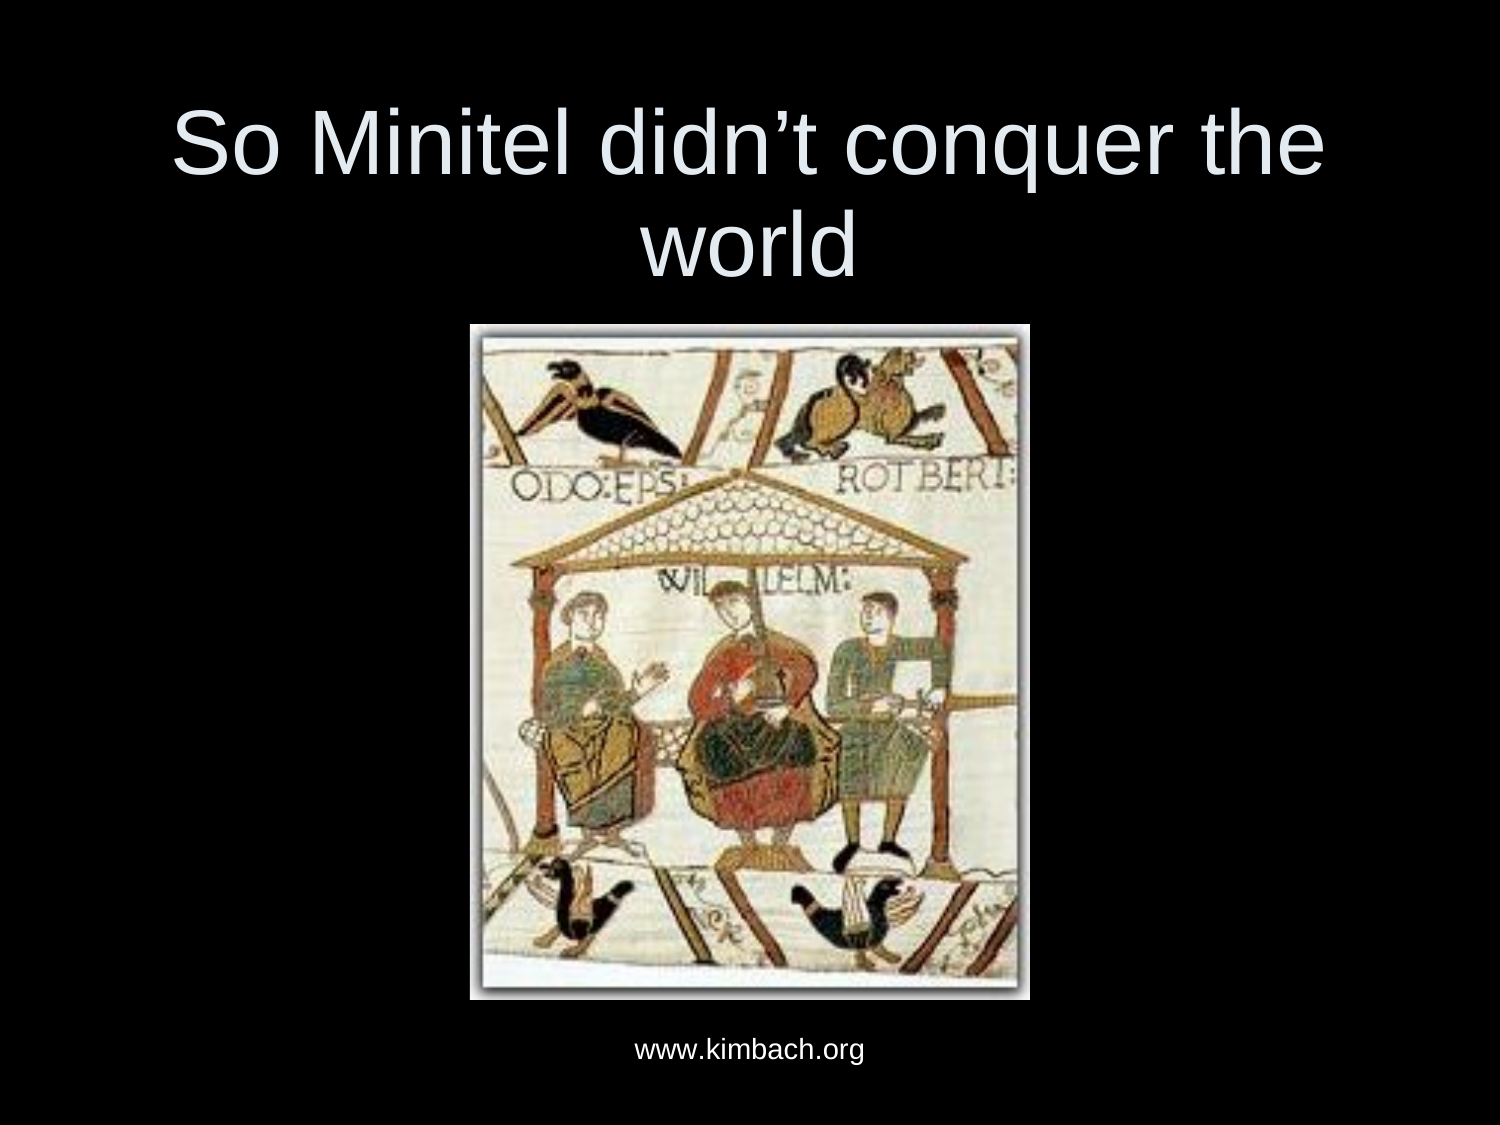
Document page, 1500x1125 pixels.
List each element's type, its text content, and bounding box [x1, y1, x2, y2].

picture [469, 324, 1030, 1000]
title So Minitel didn’t conquer the world [112, 76, 1388, 312]
